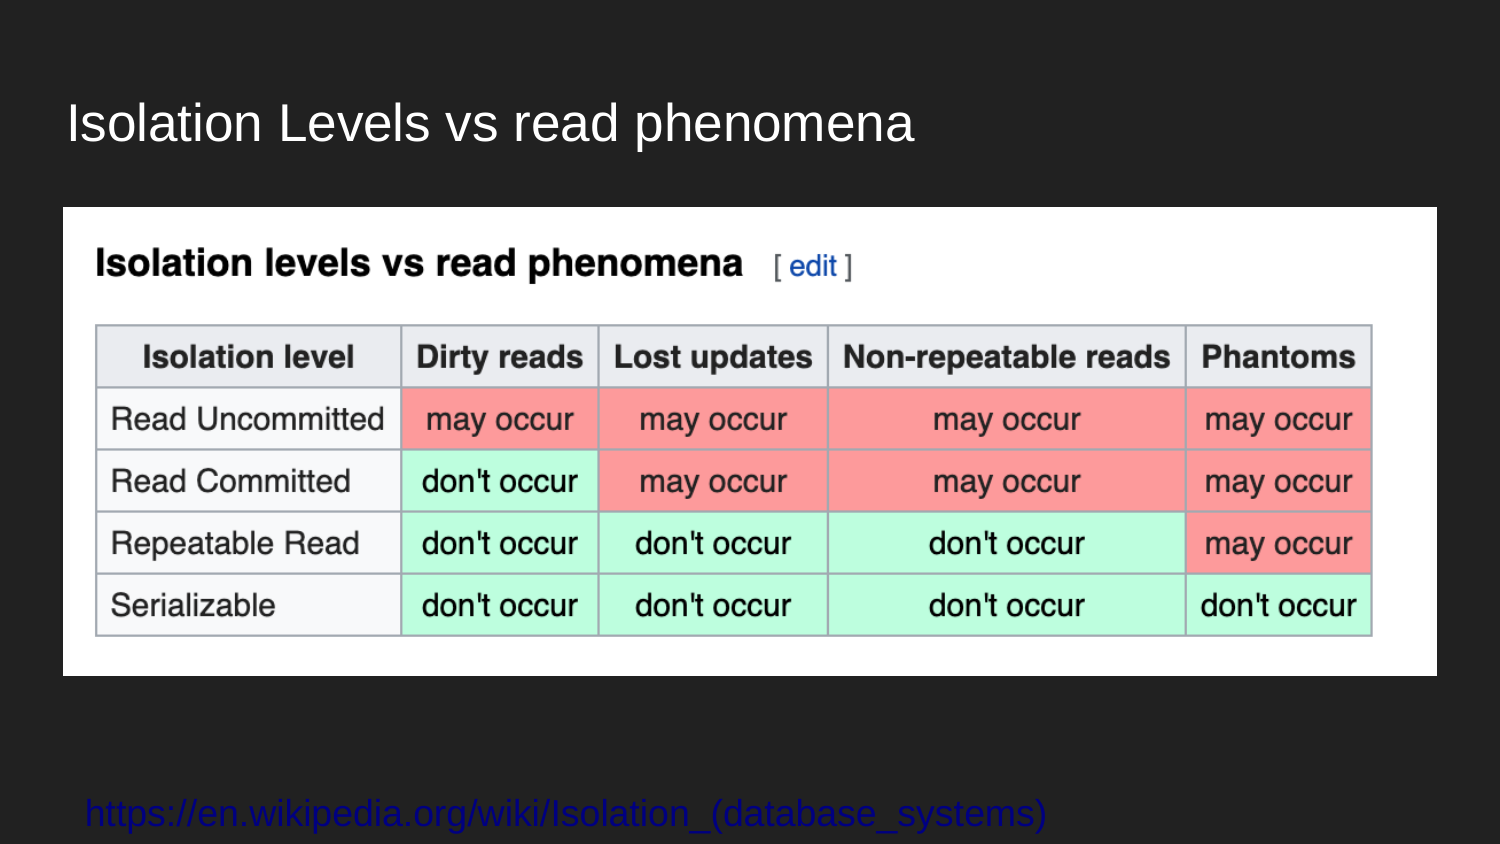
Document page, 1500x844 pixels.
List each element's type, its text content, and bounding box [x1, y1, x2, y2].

text_box https://en.wikipedia.org/wiki/Isolation_(database_systems) [69, 773, 1352, 833]
title Isolation Levels vs read phenomena [51, 72, 1449, 167]
picture [63, 207, 1437, 676]
